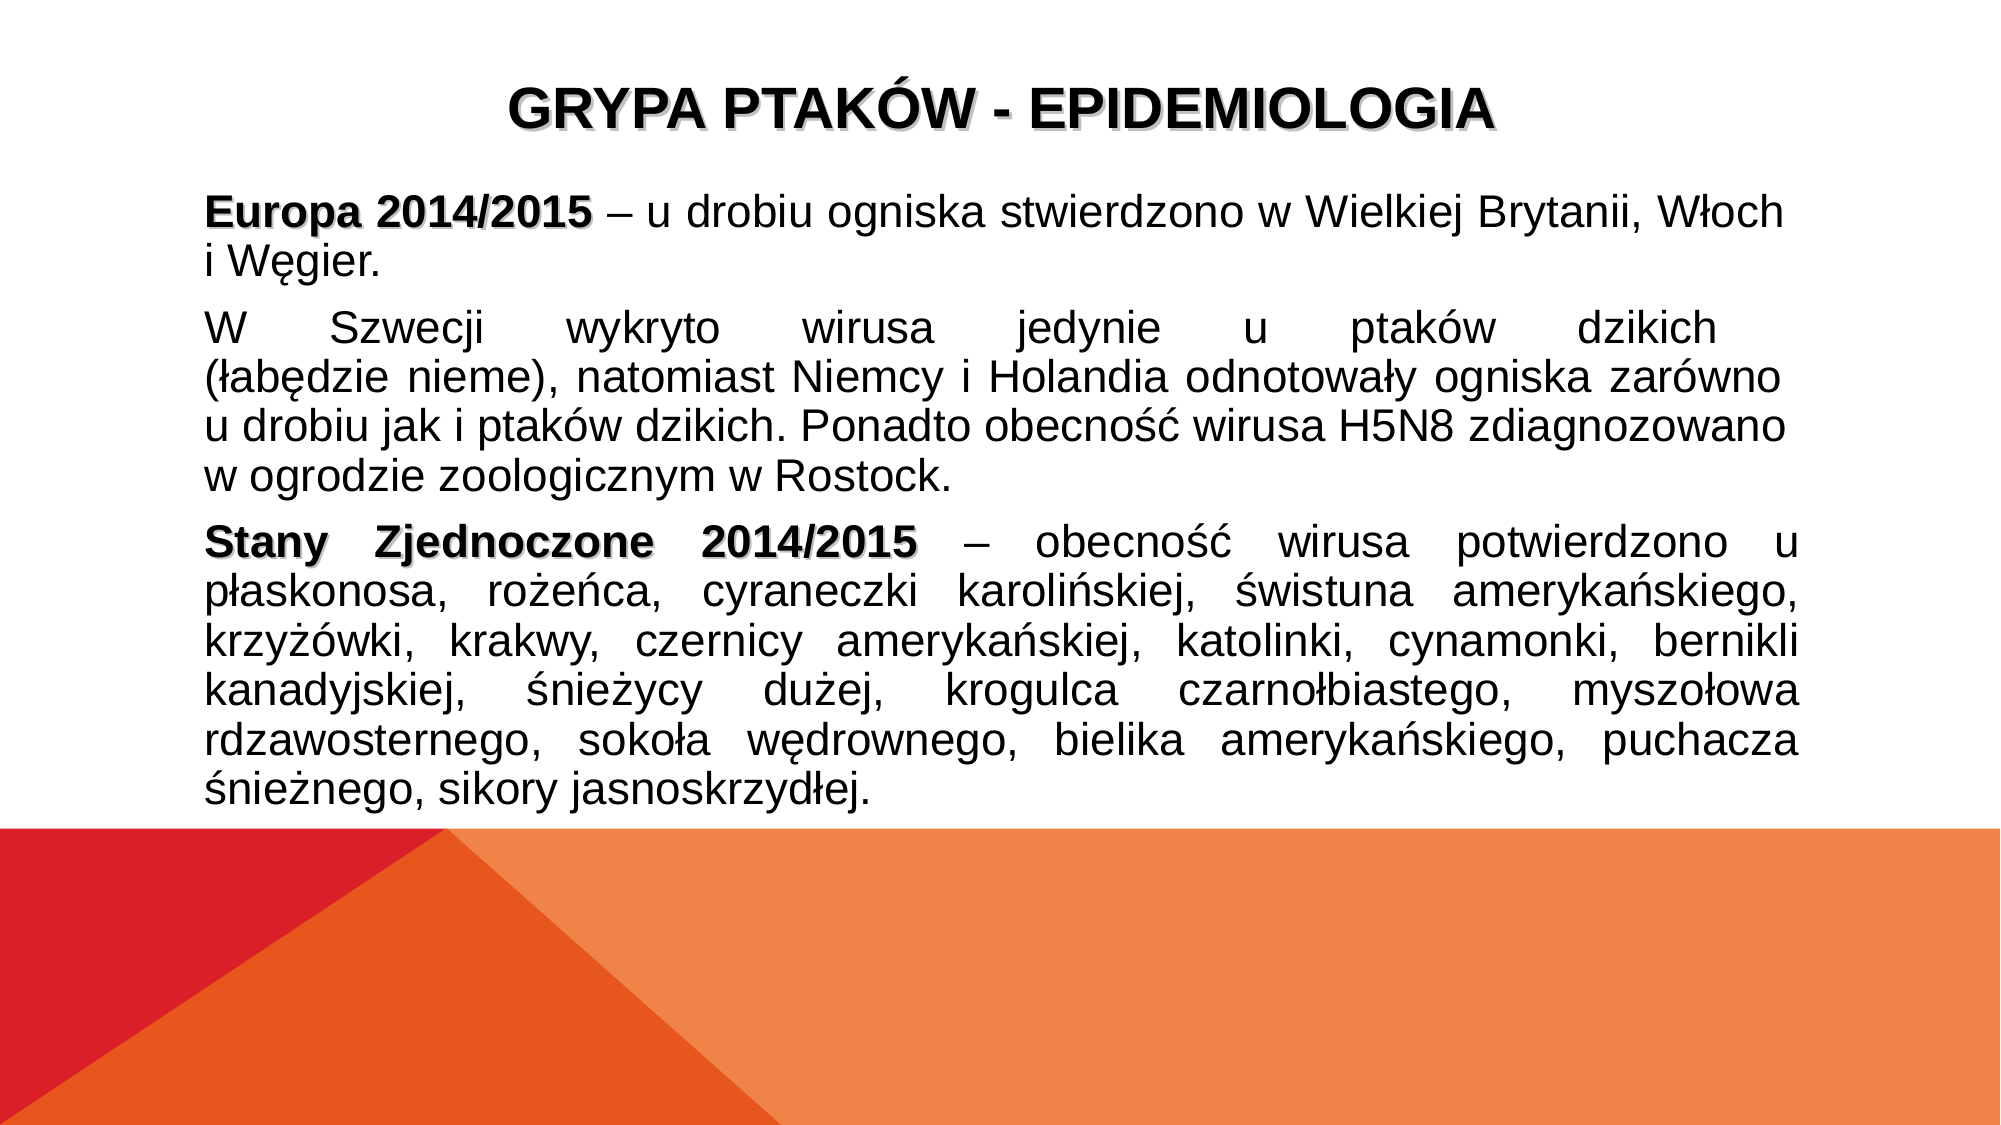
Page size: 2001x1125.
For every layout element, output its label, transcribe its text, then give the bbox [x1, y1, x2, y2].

title GRYPA PTAKÓW - epidemiologia [180, 60, 1825, 150]
list Europa 2014/2015 – u drobiu ogniska stwierdzono w Wielkiej Brytanii, Włoch i Węgier. W Szwecji wykryto wirusa jedynie u ptaków dzikich (łabędzie nieme), natomiast Niemcy i Holandia odnotowały ogniska zarówno u drobiu jak i ptaków dzikich. Ponadto obecność wirusa H5N8 zdiagnozowano w ogrodzie zoologicznym w Rostock. Stany Zjednoczone 2014/2015 – obecność wirusa potwierdzono u płaskonosa, rożeńca, cyraneczki karolińskiej, świstuna amerykańskiego, krzyżówki, krakwy, czernicy amerykańskiej, katolinki, cynamonki, bernikli kanadyjskiej, śnieżycy dużej, krogulca czarnołbiastego, myszołowa rdzawosternego, sokoła wędrownego, bielika amerykańskiego, puchacza śnieżnego, sikory jasnoskrzydłej. [180, 180, 1825, 870]
